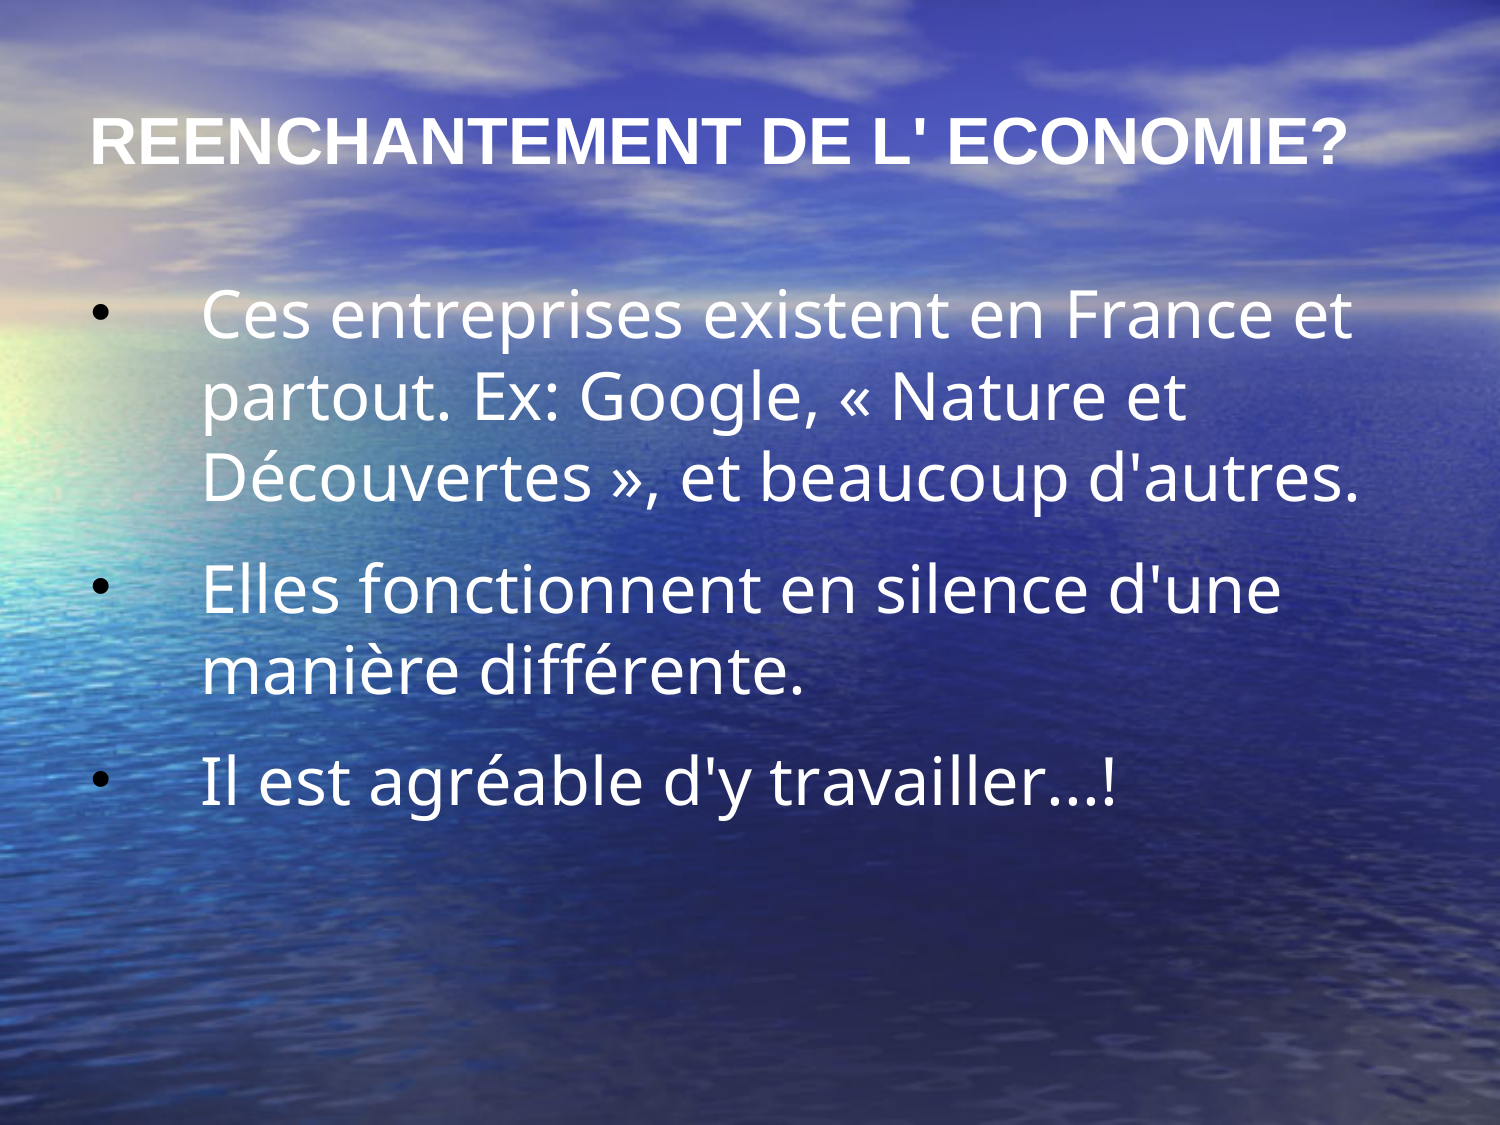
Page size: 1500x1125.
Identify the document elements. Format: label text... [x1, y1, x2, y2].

picture [0, 0, 1500, 1125]
text_box Ces entreprises existent en France et partout. Ex: Google, « Nature et Découvertes », et beaucoup d'autres. Elles fonctionnent en silence d'une manière différente. Il est agréable d'y travailler...! [75, 263, 1425, 991]
title REENCHANTEMENT DE L' ECONOMIE? [75, 52, 1425, 226]
